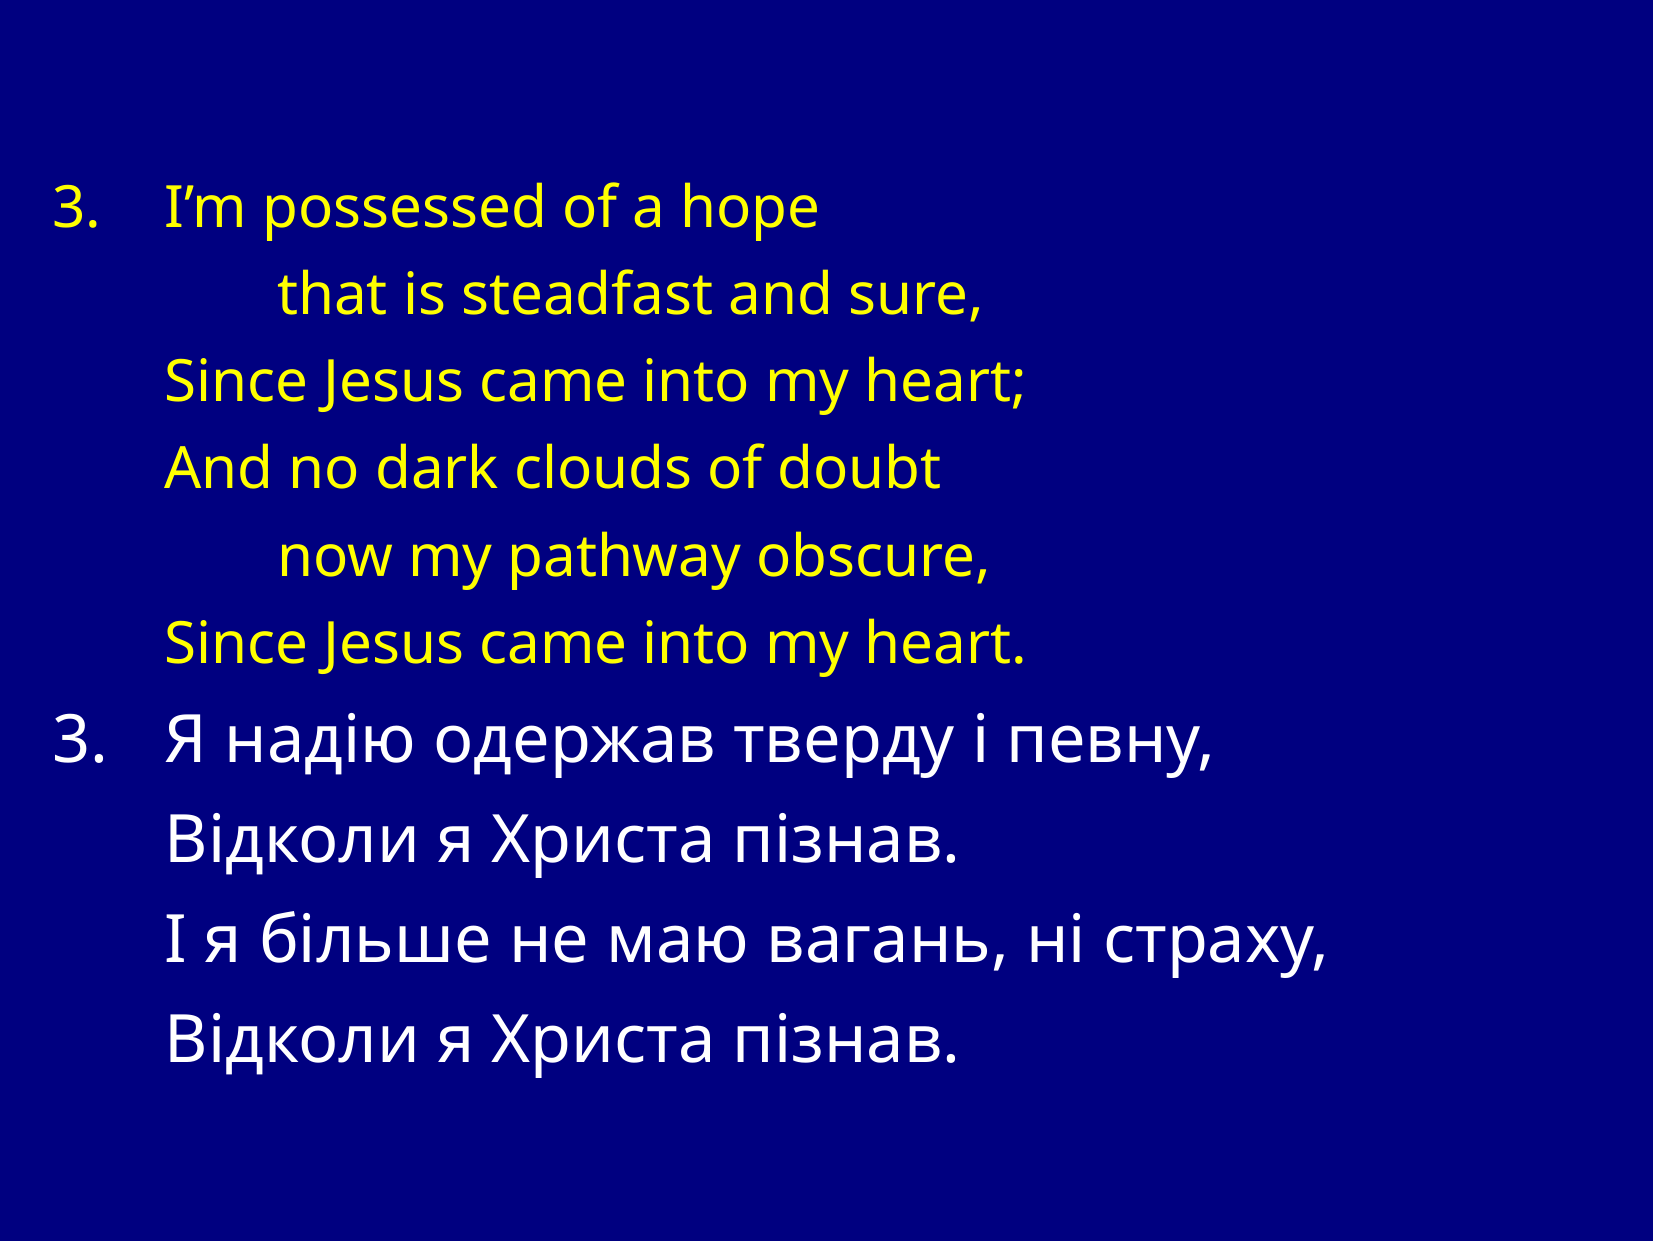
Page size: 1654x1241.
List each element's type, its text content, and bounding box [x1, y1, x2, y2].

text_box 3. I’m possessed of a hope that is steadfast and sure, Since Jesus came into my heart; And no dark clouds of doubt now my pathway obscure, Since Jesus came into my heart. [37, 150, 1576, 638]
text_box 3. Я надію одержав тверду і певну, Відколи я Христа пізнав. І я більше не маю вагань, ні страху, Відколи я Христа пізнав. [37, 675, 1576, 1163]
